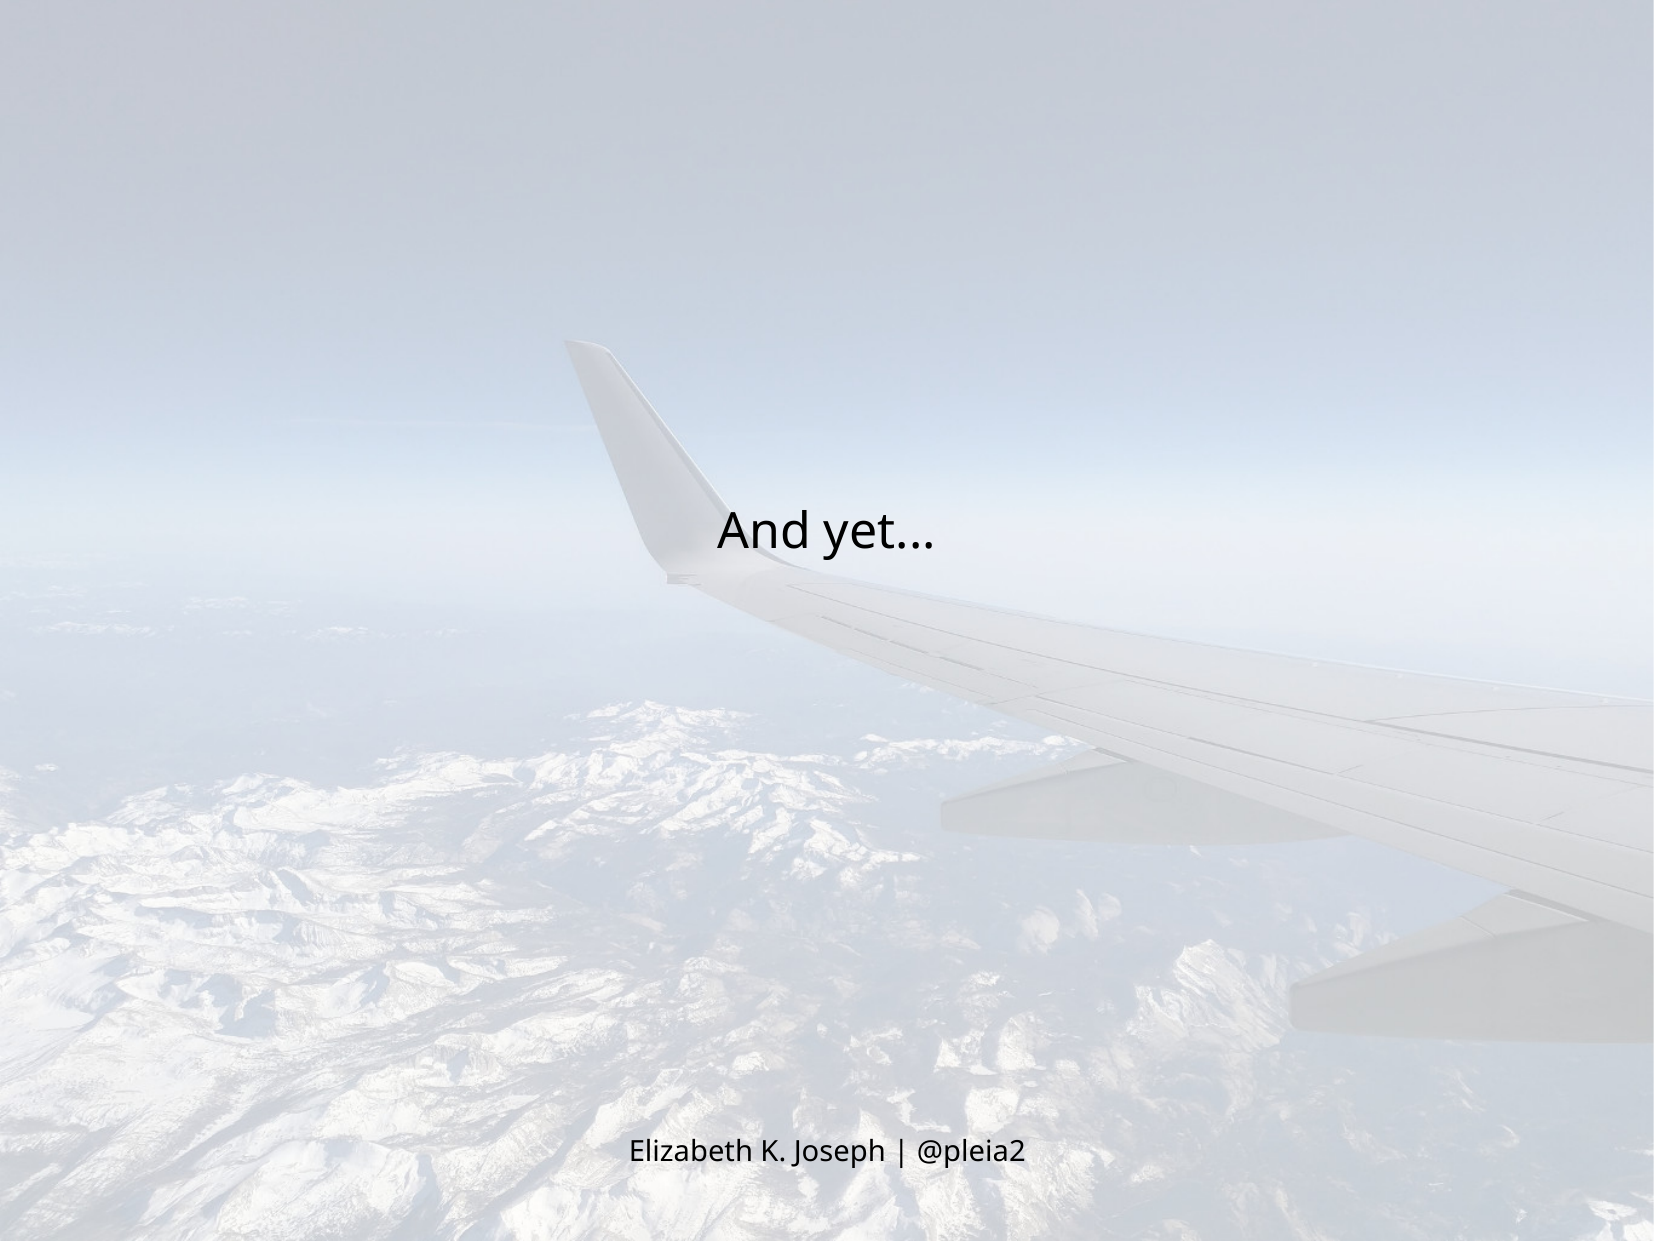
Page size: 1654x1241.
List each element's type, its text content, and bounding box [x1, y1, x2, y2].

subtitle And yet... [82, 49, 1571, 1010]
picture [0, 0, 1654, 1241]
